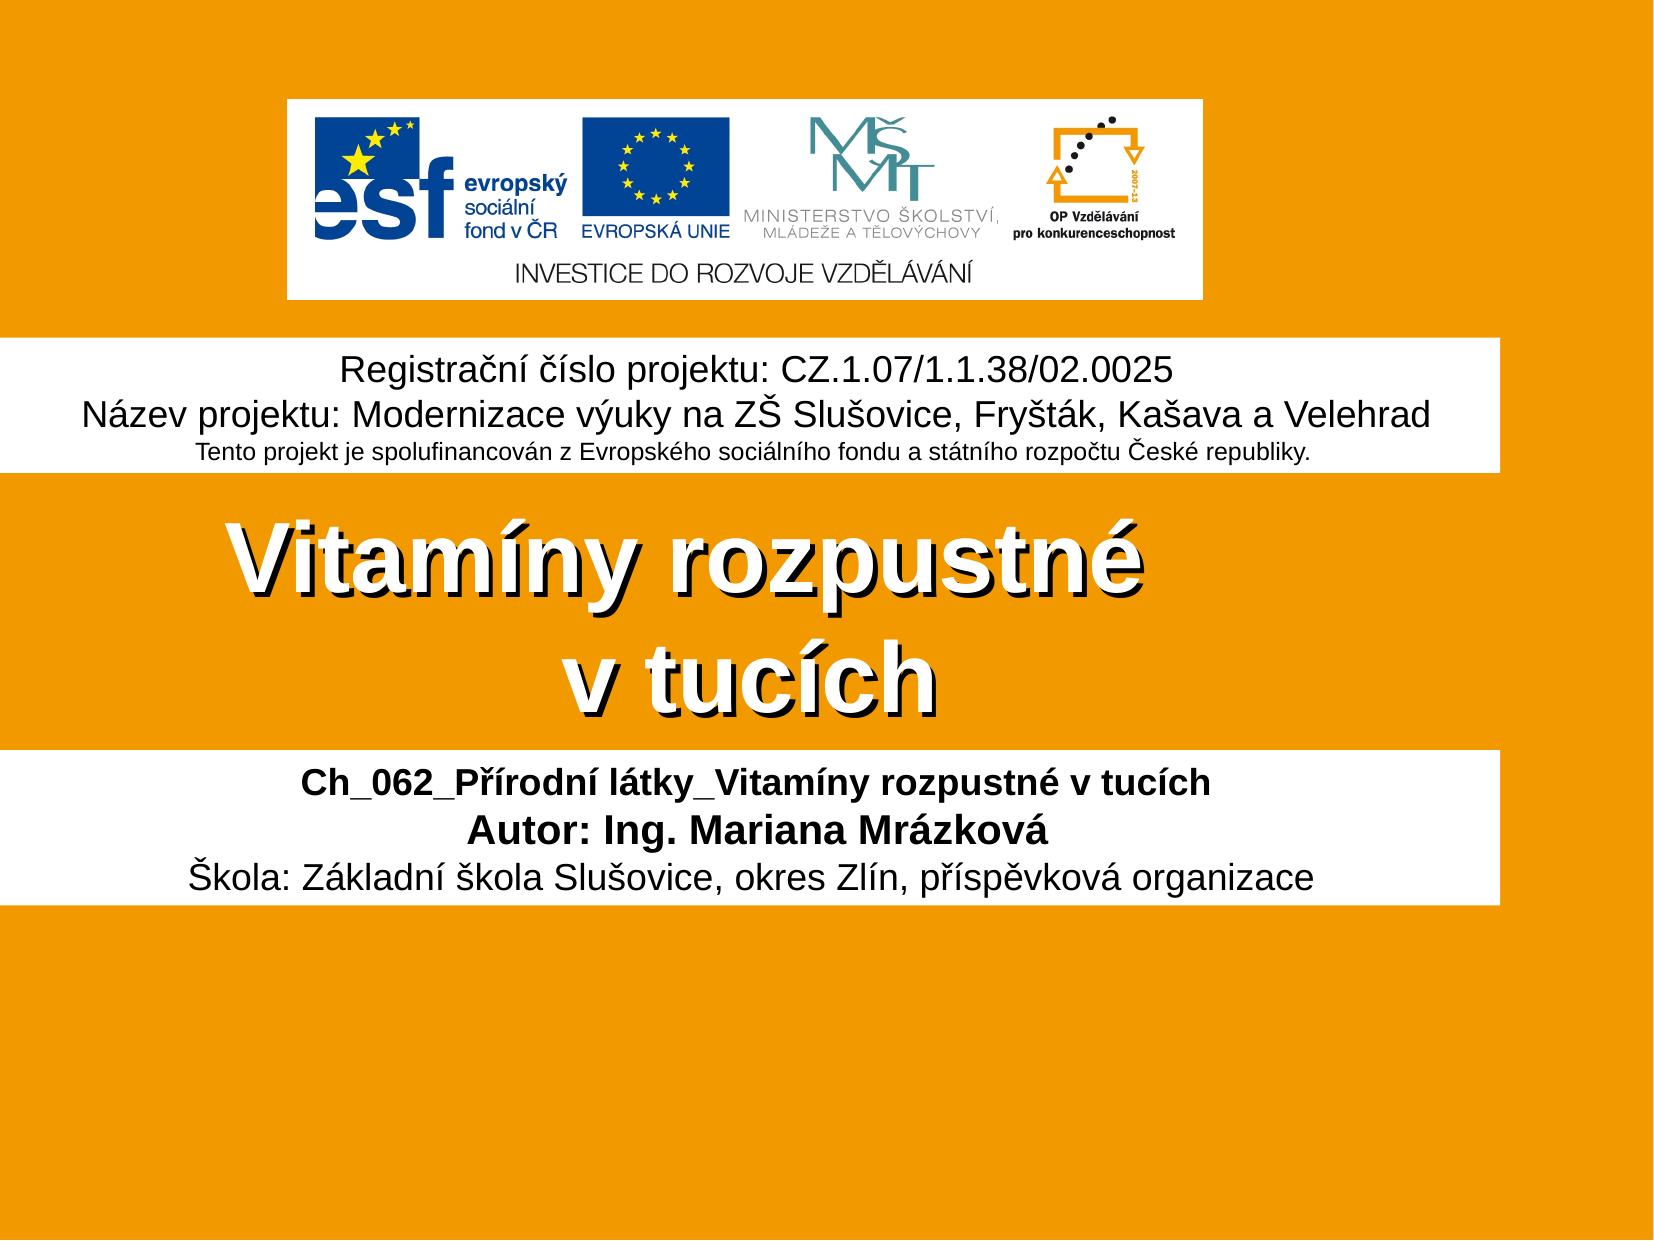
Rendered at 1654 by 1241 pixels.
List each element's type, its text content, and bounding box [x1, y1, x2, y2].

picture [287, 99, 1203, 300]
text_box Registrační číslo projektu: CZ.1.07/1.1.38/02.0025 Název projektu: Modernizace výuky na ZŠ Slušovice, Fryšták, Kašava a Velehrad Tento projekt je spolufinancován z Evropského sociálního fondu a státního rozpočtu České republiky. [0, 337, 1501, 473]
text_box Ch_062_Přírodní látky_Vitamíny rozpustné v tucích Autor: Ing. Mariana Mrázková Škola: Základní škola Slušovice, okres Zlín, příspěvková organizace [0, 750, 1501, 906]
title Vitamíny rozpustné v tucích [112, 484, 1388, 741]
